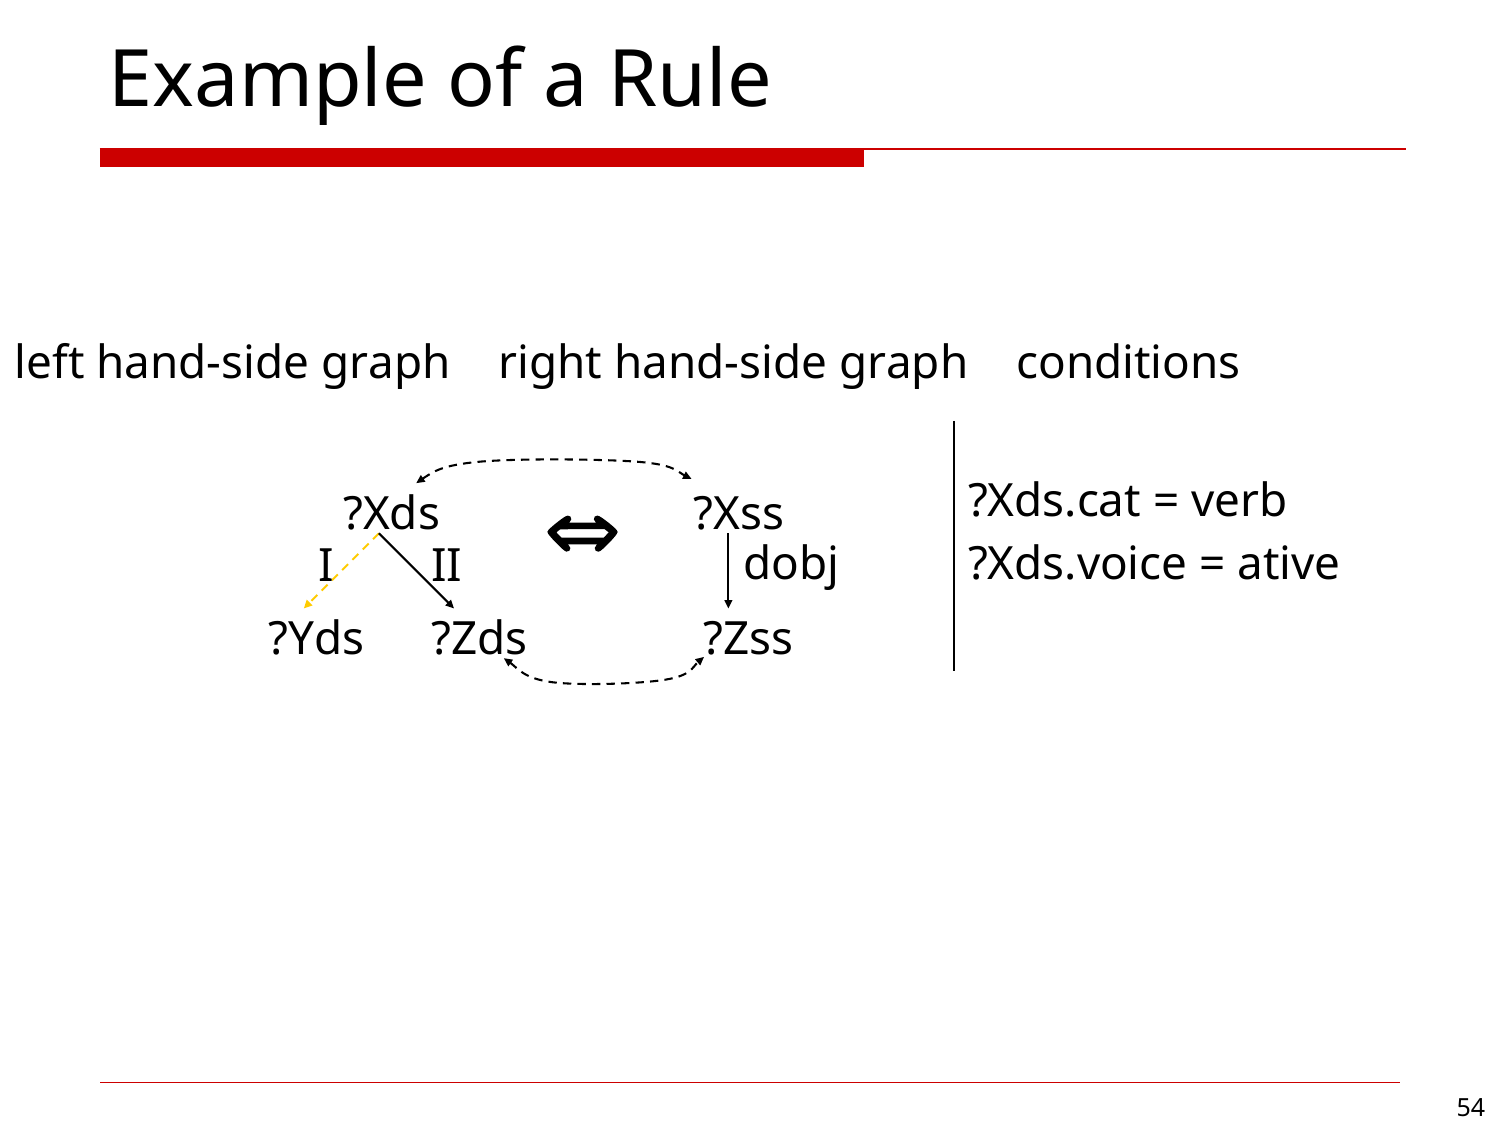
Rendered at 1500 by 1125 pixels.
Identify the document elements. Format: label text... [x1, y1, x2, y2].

text_box ?Xds [328, 472, 456, 551]
text_box II [416, 525, 478, 604]
title Example of a Rule [94, 26, 1407, 138]
text_box  [528, 491, 636, 584]
text_box ?Zds [416, 597, 543, 676]
text_box ?Xss [678, 472, 800, 551]
text_box ?Xds.cat = verb ?Xds.voice = ative [941, 460, 1356, 601]
text_box ?Zss [688, 597, 809, 676]
text_box I [303, 525, 350, 604]
text_box dobj [728, 522, 855, 601]
text_box ?Yds [253, 597, 380, 676]
list left hand-side graph right hand-side graph conditions [0, 321, 1383, 432]
